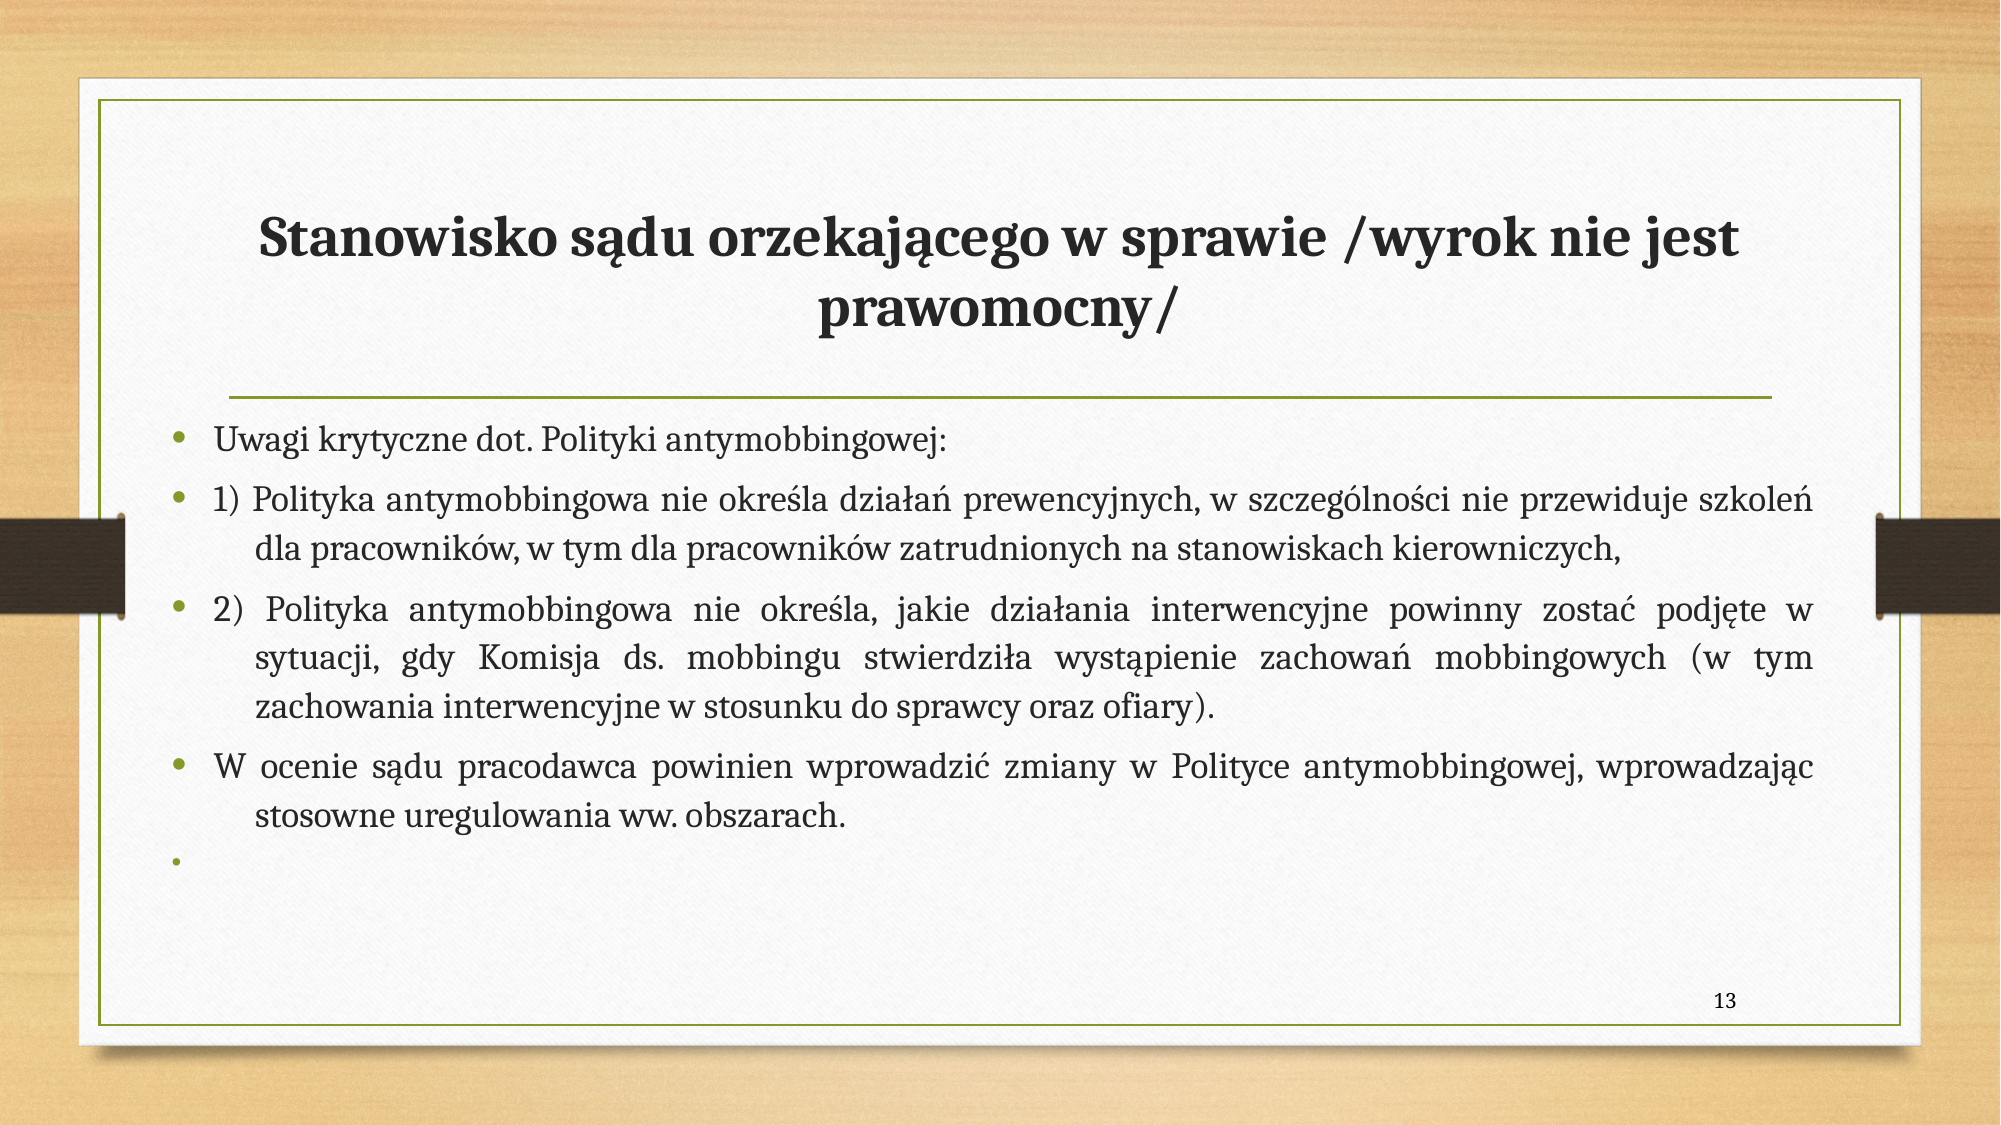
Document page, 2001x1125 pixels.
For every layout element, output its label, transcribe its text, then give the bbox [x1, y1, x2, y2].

text_box [1698, 979, 1788, 1026]
title Stanowisko sądu orzekającego w sprawie /wyrok nie jest prawomocny/ [212, 161, 1788, 376]
list Uwagi krytyczne dot. Polityki antymobbingowej: 1) Polityka antymobbingowa nie określa działań prewencyjnych, w szczególności nie przewiduje szkoleń dla pracowników, w tym dla pracowników zatrudnionych na stanowiskach kierowniczych, 2) Polityka antymobbingowa nie określa, jakie działania interwencyjne powinny zostać podjęte w sytuacji, gdy Komisja ds. mobbingu stwierdziła wystąpienie zachowań mobbingowych (w tym zachowania interwencyjne w stosunku do sprawcy oraz ofiary). W ocenie sądu pracodawca powinien wprowadzić zmiany w Polityce antymobbingowej, wprowadzając stosowne uregulowania ww. obszarach. [156, 402, 1831, 964]
